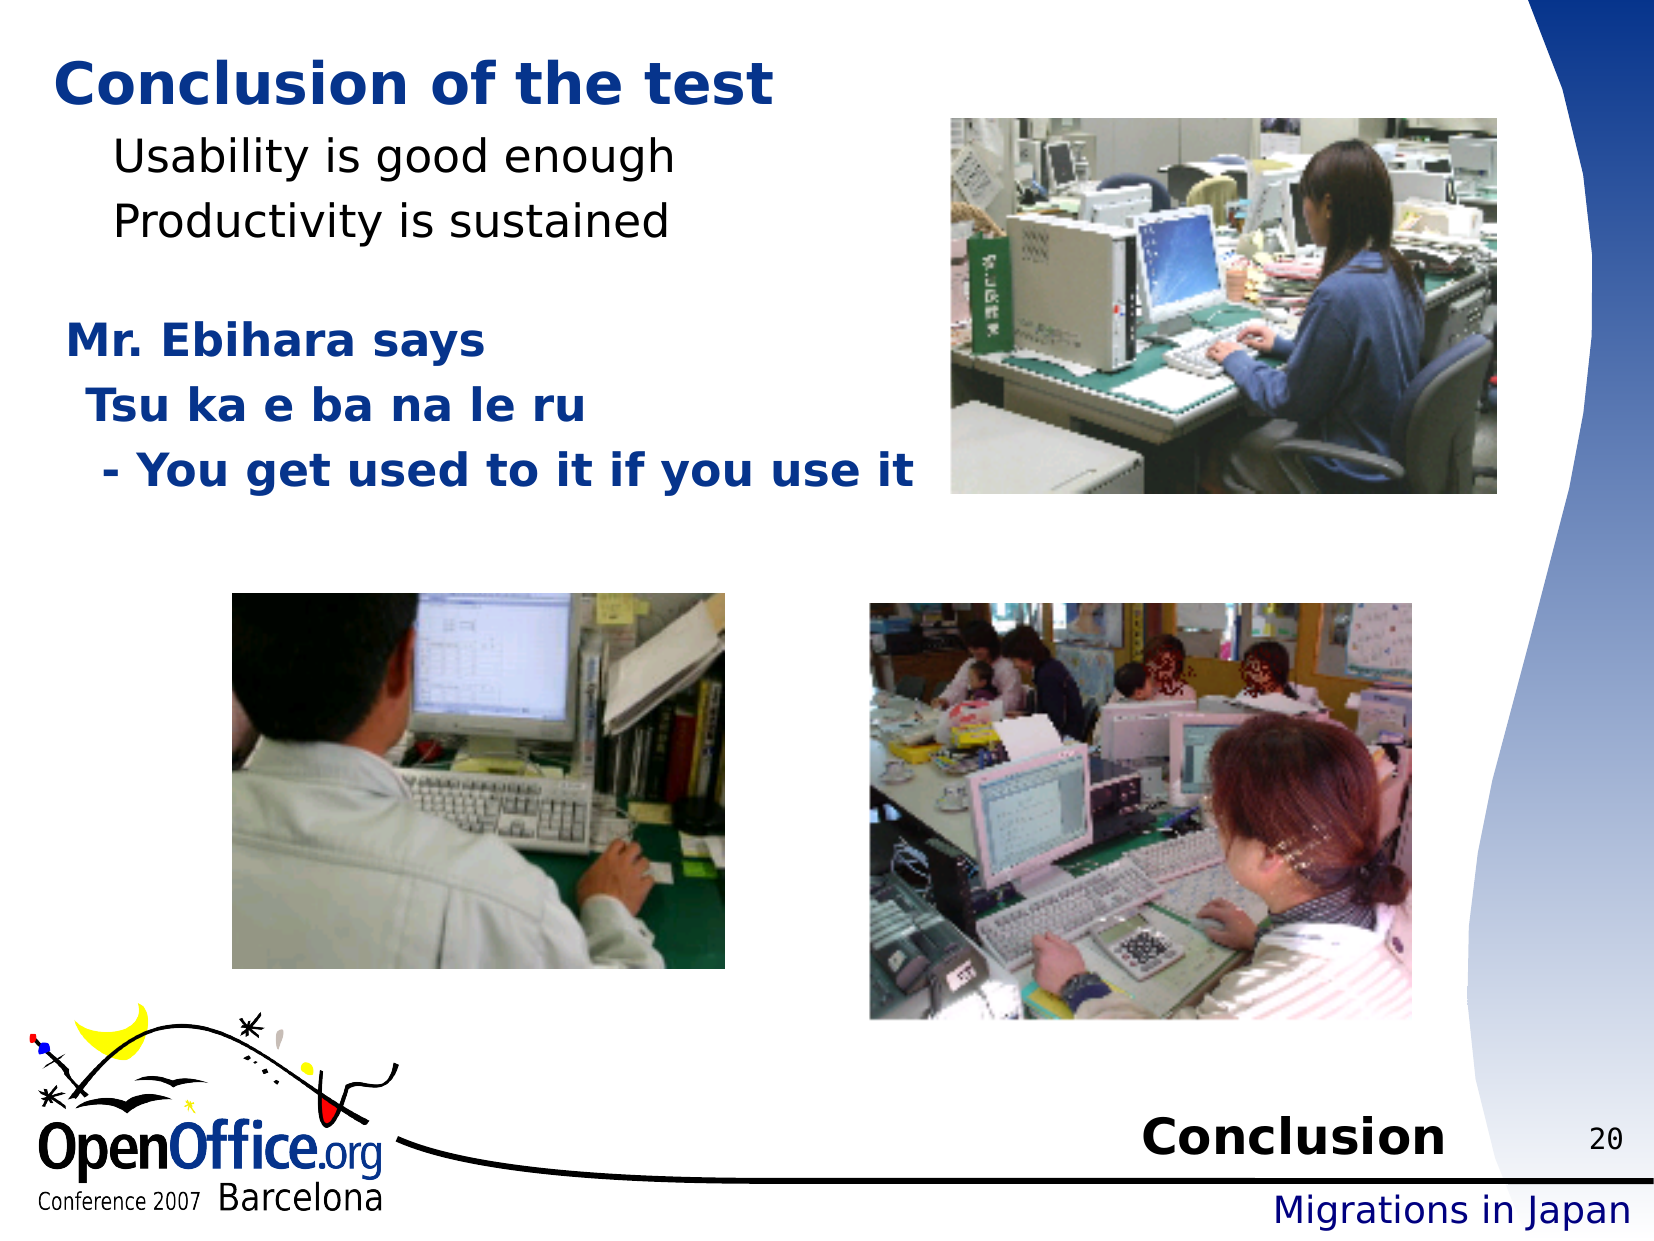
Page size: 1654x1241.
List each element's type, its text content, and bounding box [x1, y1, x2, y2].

picture [949, 118, 1497, 495]
picture [232, 593, 725, 969]
title Conclusion [531, 1092, 1447, 1182]
list Conclusion of the test Usability is good enough Productivity is sustained Mr. Ebihara says Tsu ka e ba na le ru - You get used to it if you use it [53, 50, 1412, 937]
picture [868, 603, 1412, 1023]
picture [29, 1003, 399, 1211]
